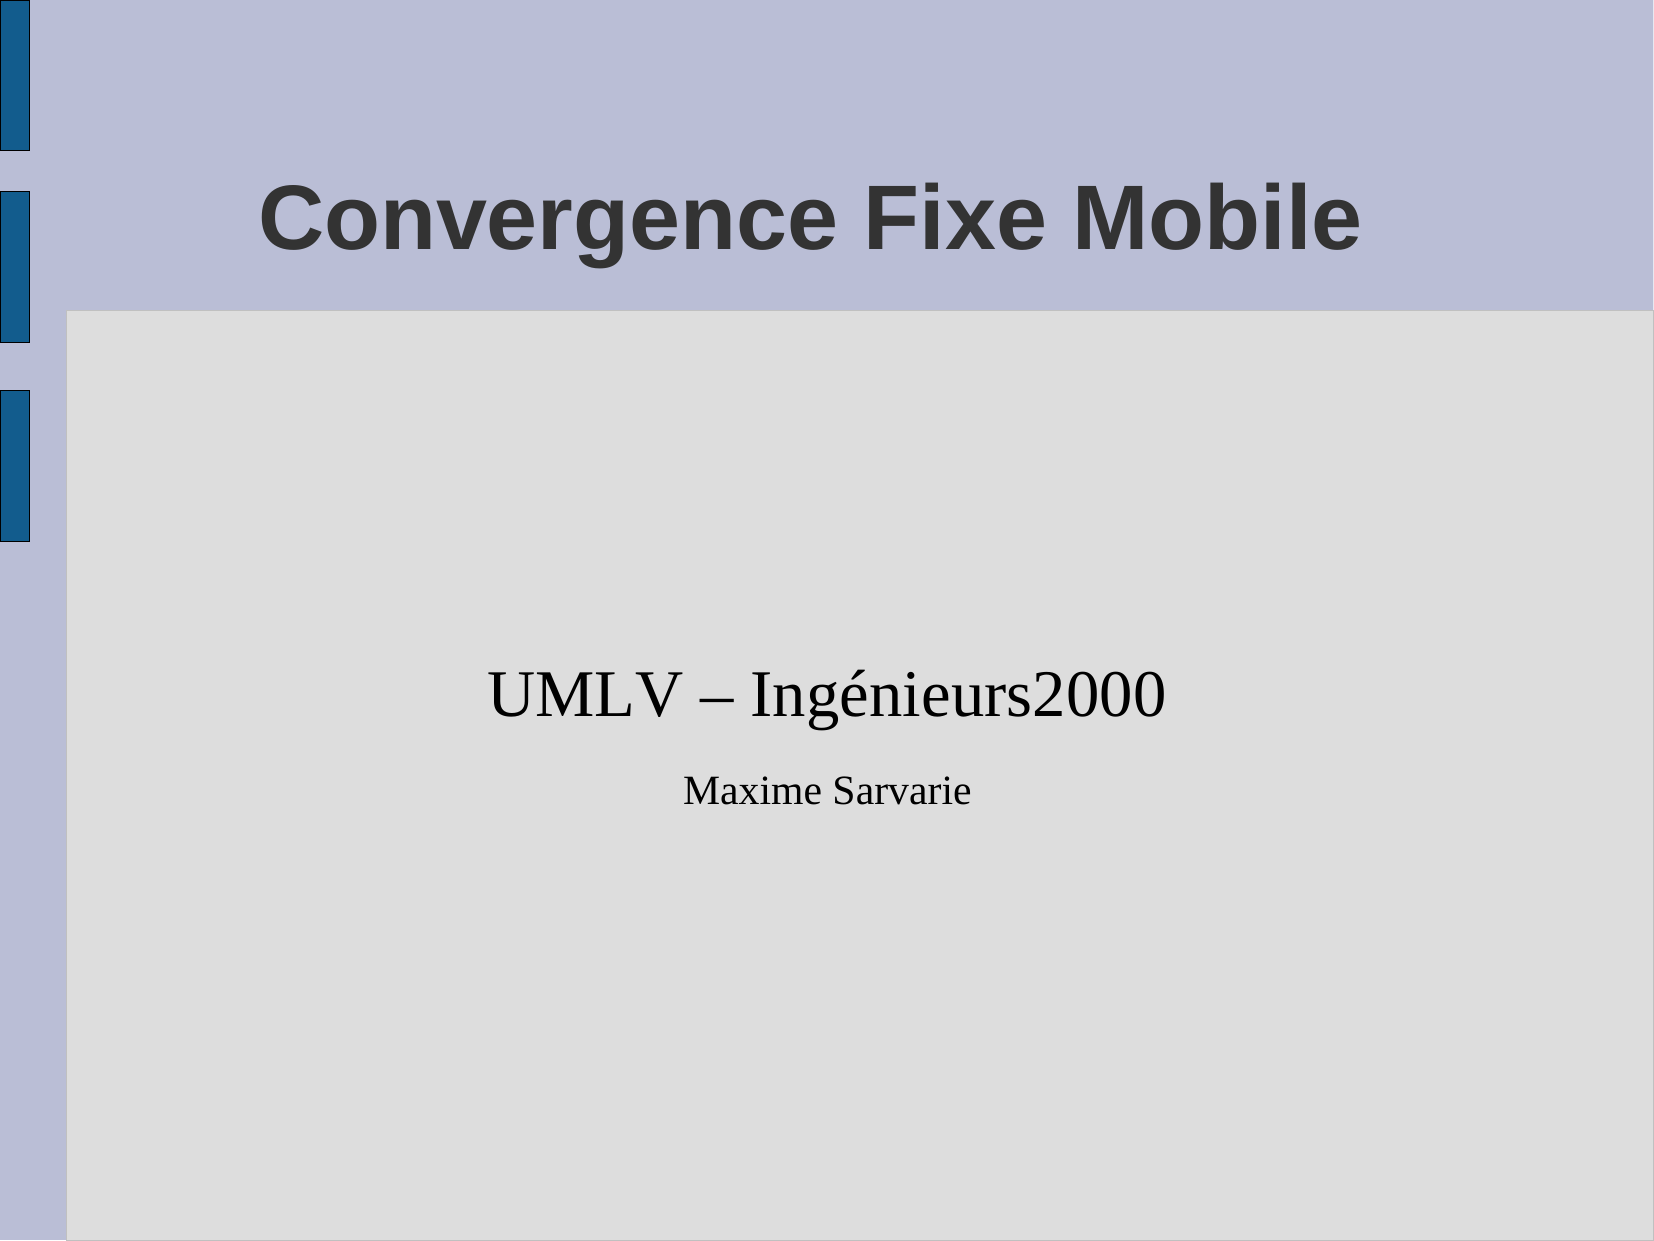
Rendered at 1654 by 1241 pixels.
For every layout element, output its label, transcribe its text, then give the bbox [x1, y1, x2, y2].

subtitle UMLV – Ingénieurs2000 Maxime Sarvarie [121, 344, 1534, 1127]
title Convergence Fixe Mobile [88, 114, 1534, 322]
